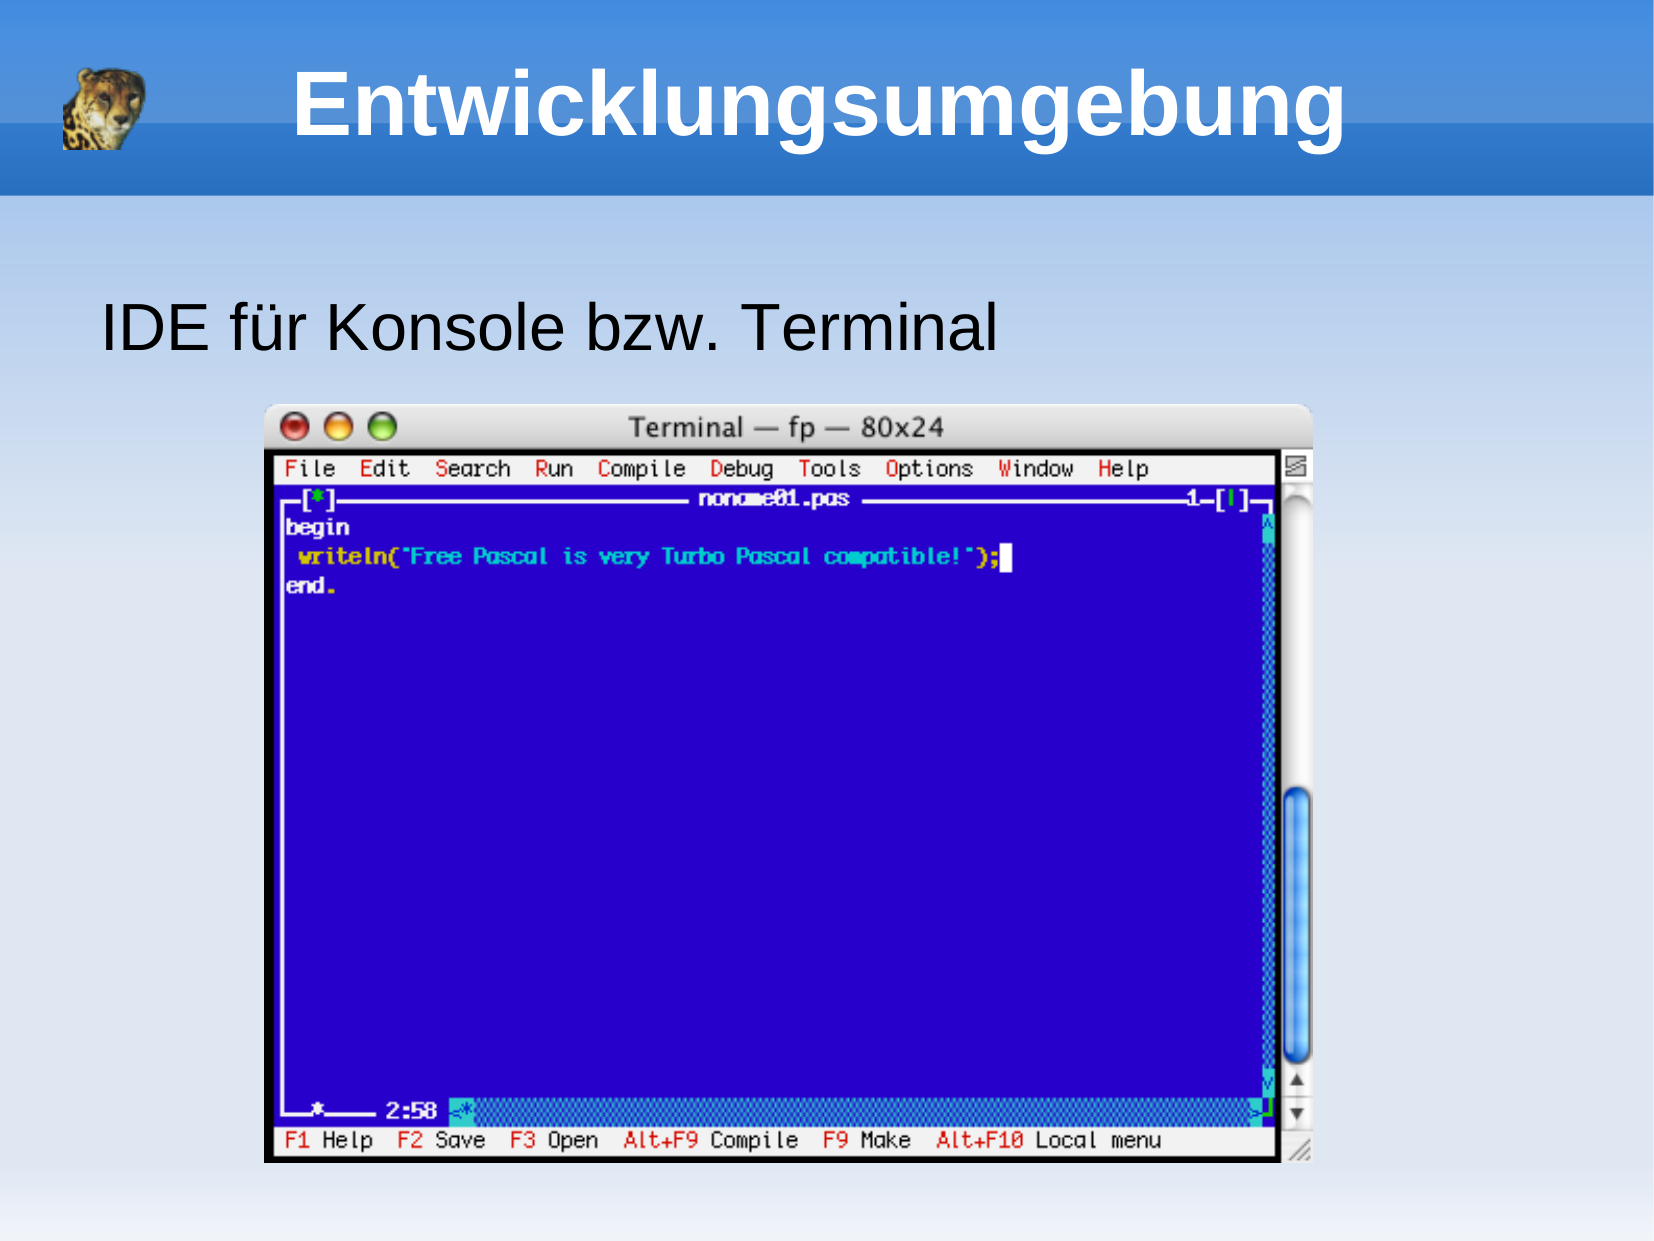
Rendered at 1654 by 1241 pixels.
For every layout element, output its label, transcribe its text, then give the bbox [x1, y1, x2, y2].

picture [0, 0, 1654, 1241]
list IDE für Konsole bzw. Terminal [82, 290, 1571, 1094]
title Entwicklungsumgebung [76, 7, 1565, 200]
